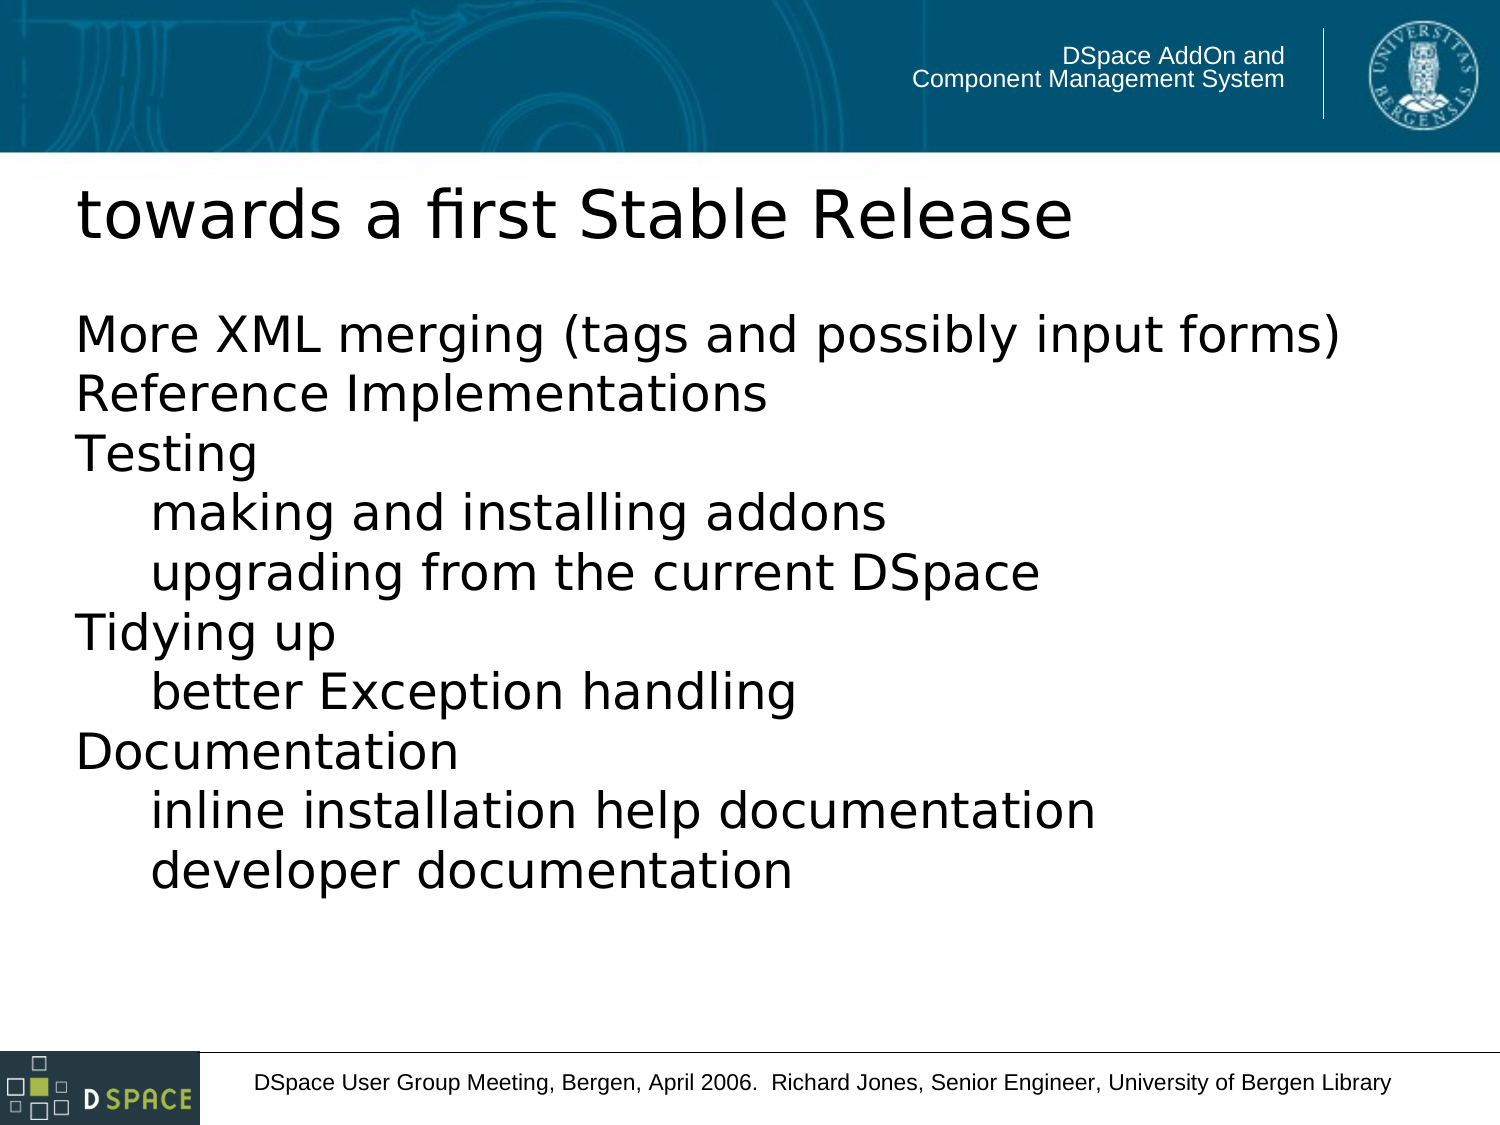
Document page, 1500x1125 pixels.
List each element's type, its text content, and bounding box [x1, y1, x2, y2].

title towards a first Stable Release [76, 162, 1427, 278]
list More XML merging (tags and possibly input forms) Reference Implementations Testing making and installing addons upgrading from the current DSpace Tidying up better Exception handling Documentation inline installation help documentation developer documentation [75, 314, 1426, 1006]
picture [0, 151, 1500, 1125]
picture [1368, 21, 1478, 131]
